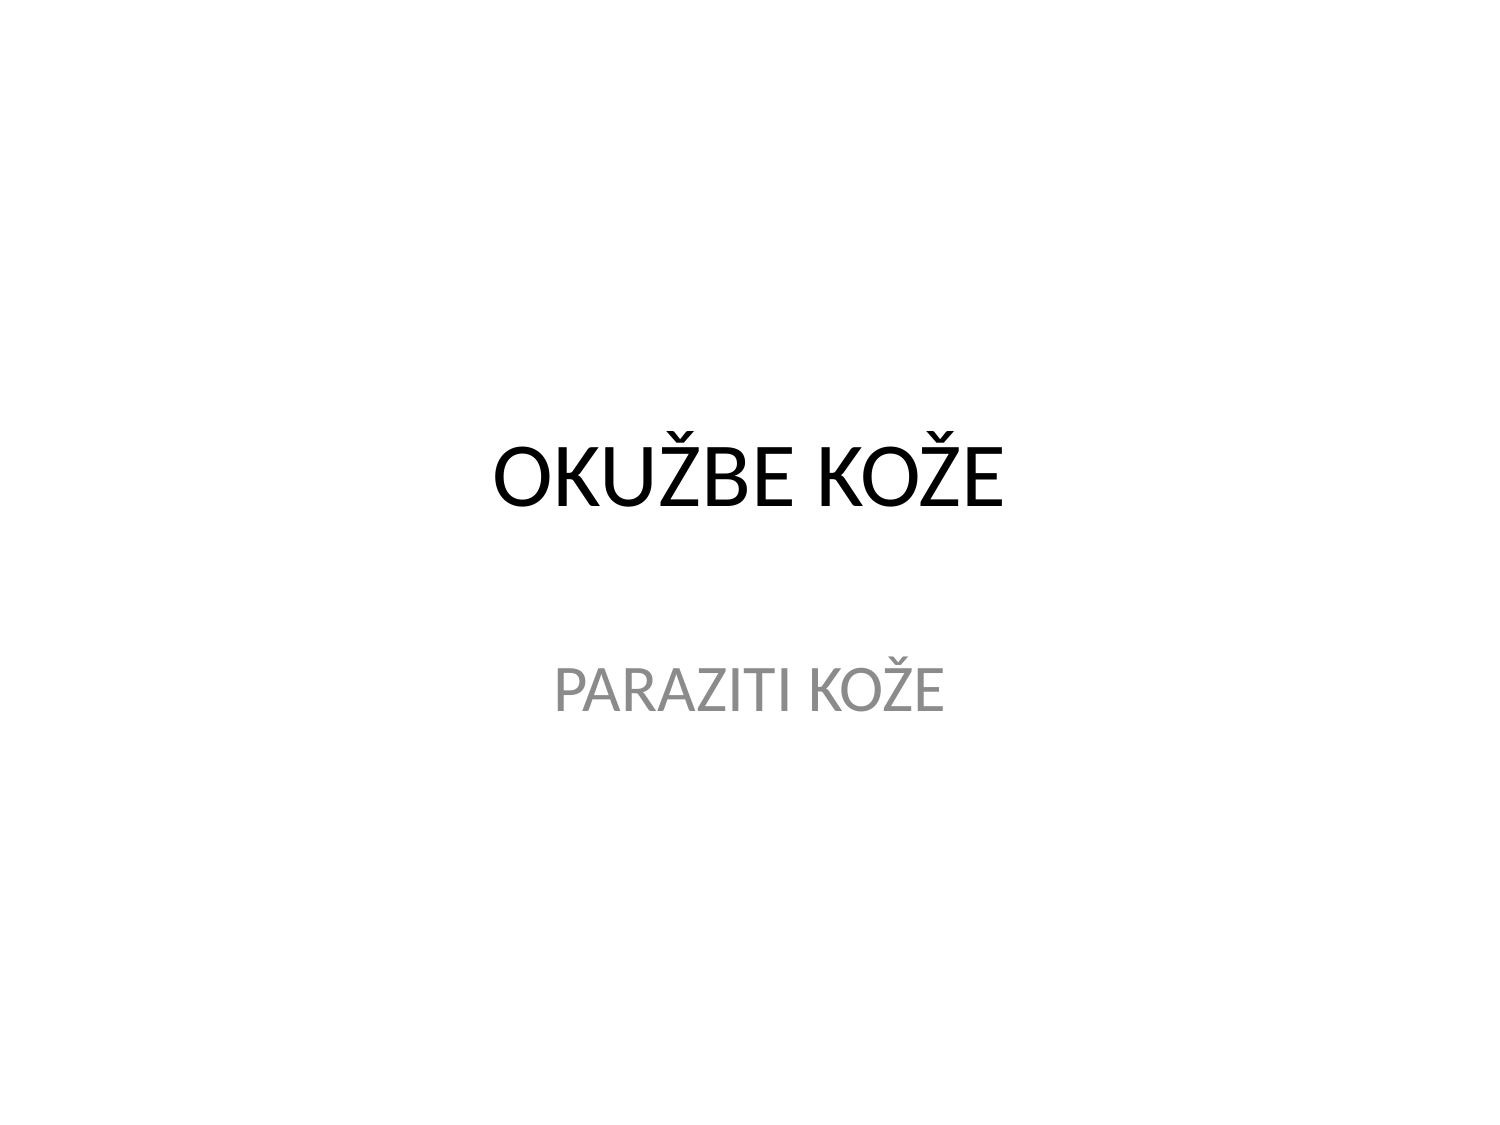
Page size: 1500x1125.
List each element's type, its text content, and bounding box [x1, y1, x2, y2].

subtitle PARAZITI KOŽE [225, 637, 1275, 925]
title OKUŽBE KOŽE [112, 349, 1388, 591]
